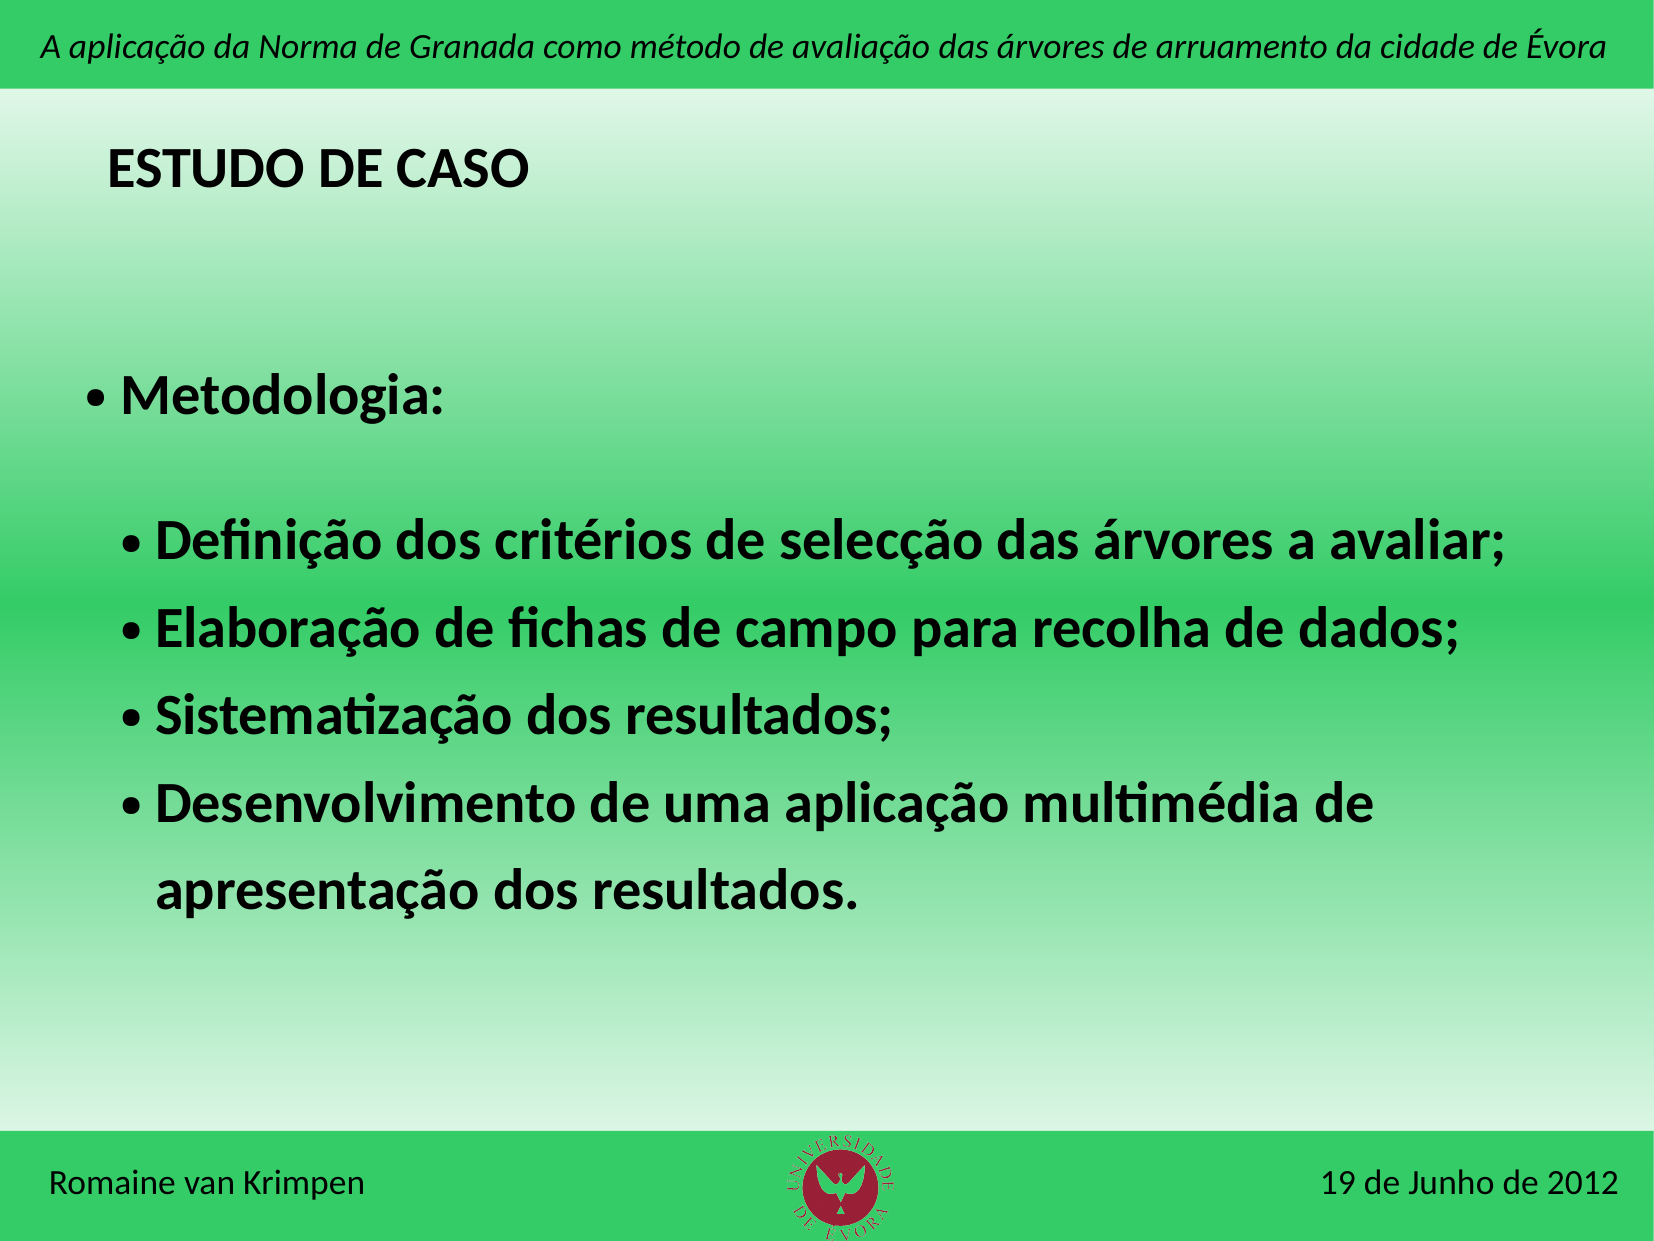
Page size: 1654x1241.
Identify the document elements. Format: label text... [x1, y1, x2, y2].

text_box ESTUDO DE CASO [78, 132, 1587, 214]
picture [787, 1135, 894, 1241]
text_box Metodologia: Definição dos critérios de selecção das árvores a avaliar; Elaboração de fichas de campo para recolha de dados; Sistematização dos resultados; Desenvolvimento de uma aplicação multimédia de apresentação dos resultados. [78, 272, 1587, 1023]
